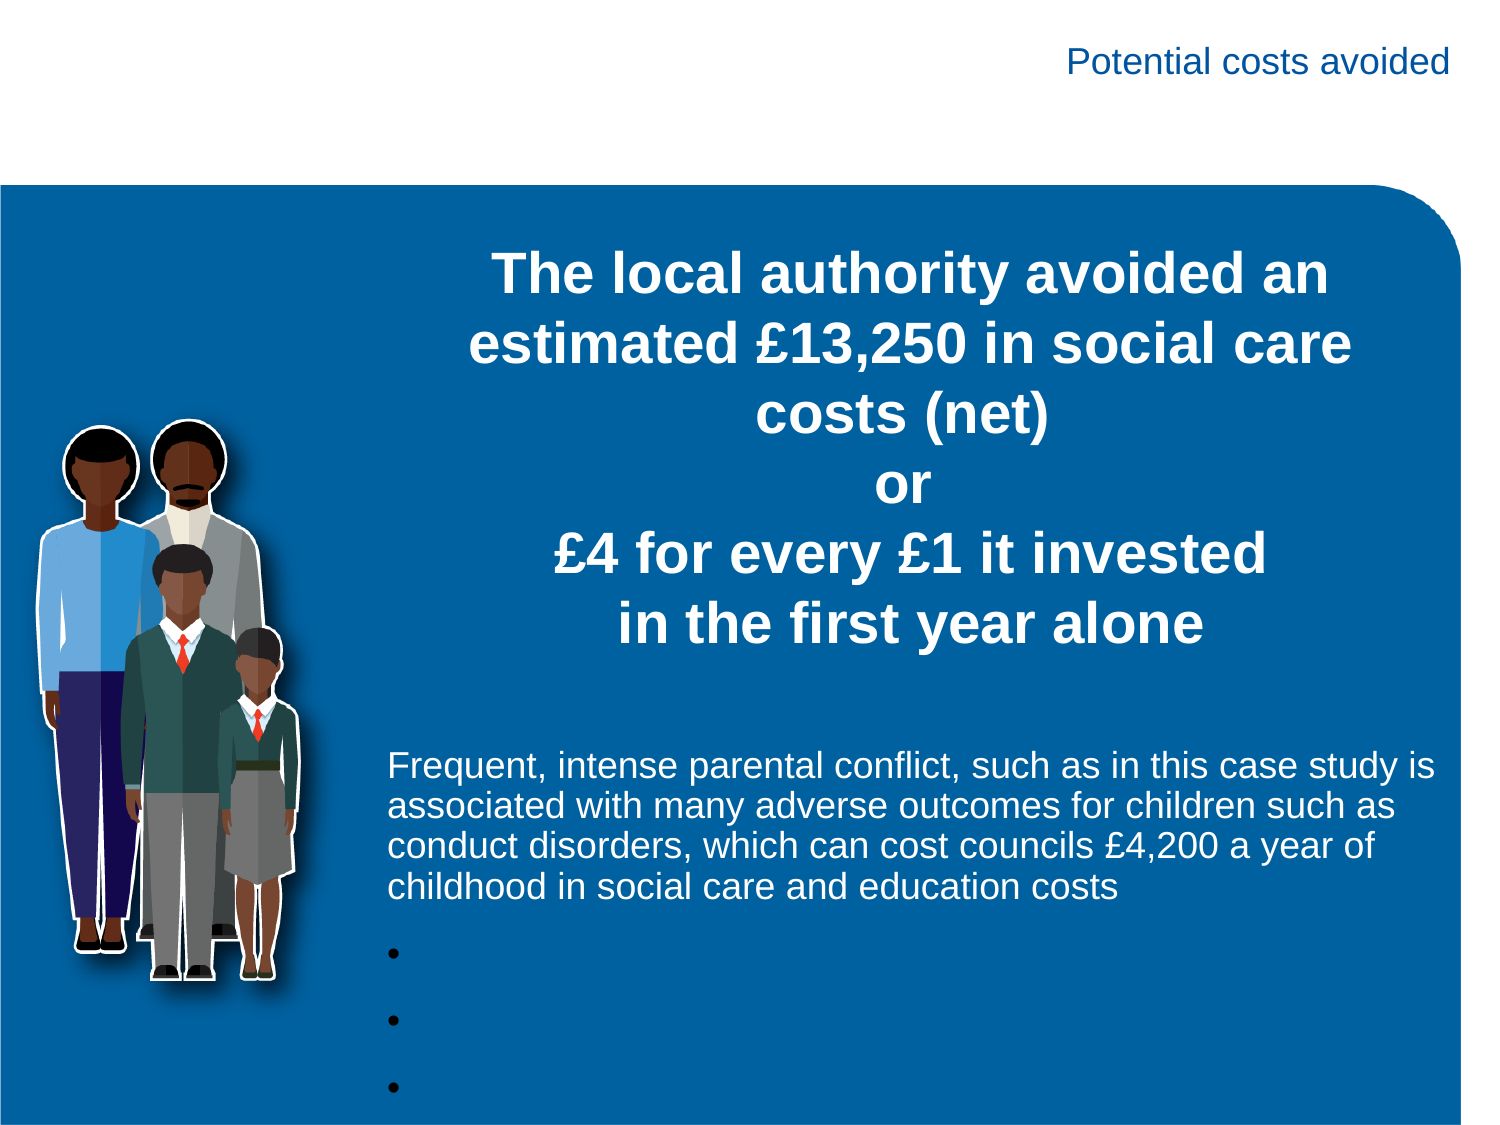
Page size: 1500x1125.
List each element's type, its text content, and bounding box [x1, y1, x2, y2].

text_box The local authority avoided an estimated £13,250 in social care costs (net) ​ or ​ £4 for every £1 it invested in the first year alone Frequent, intense parental conflict, such as in this case study is associated with many adverse outcomes for children such as conduct disorders, which can cost councils £4,200 a year of childhood in social care and education costs [372, 228, 1453, 1116]
picture [0, 0, 1500, 1125]
text_box Potential costs avoided [1051, 29, 1466, 89]
